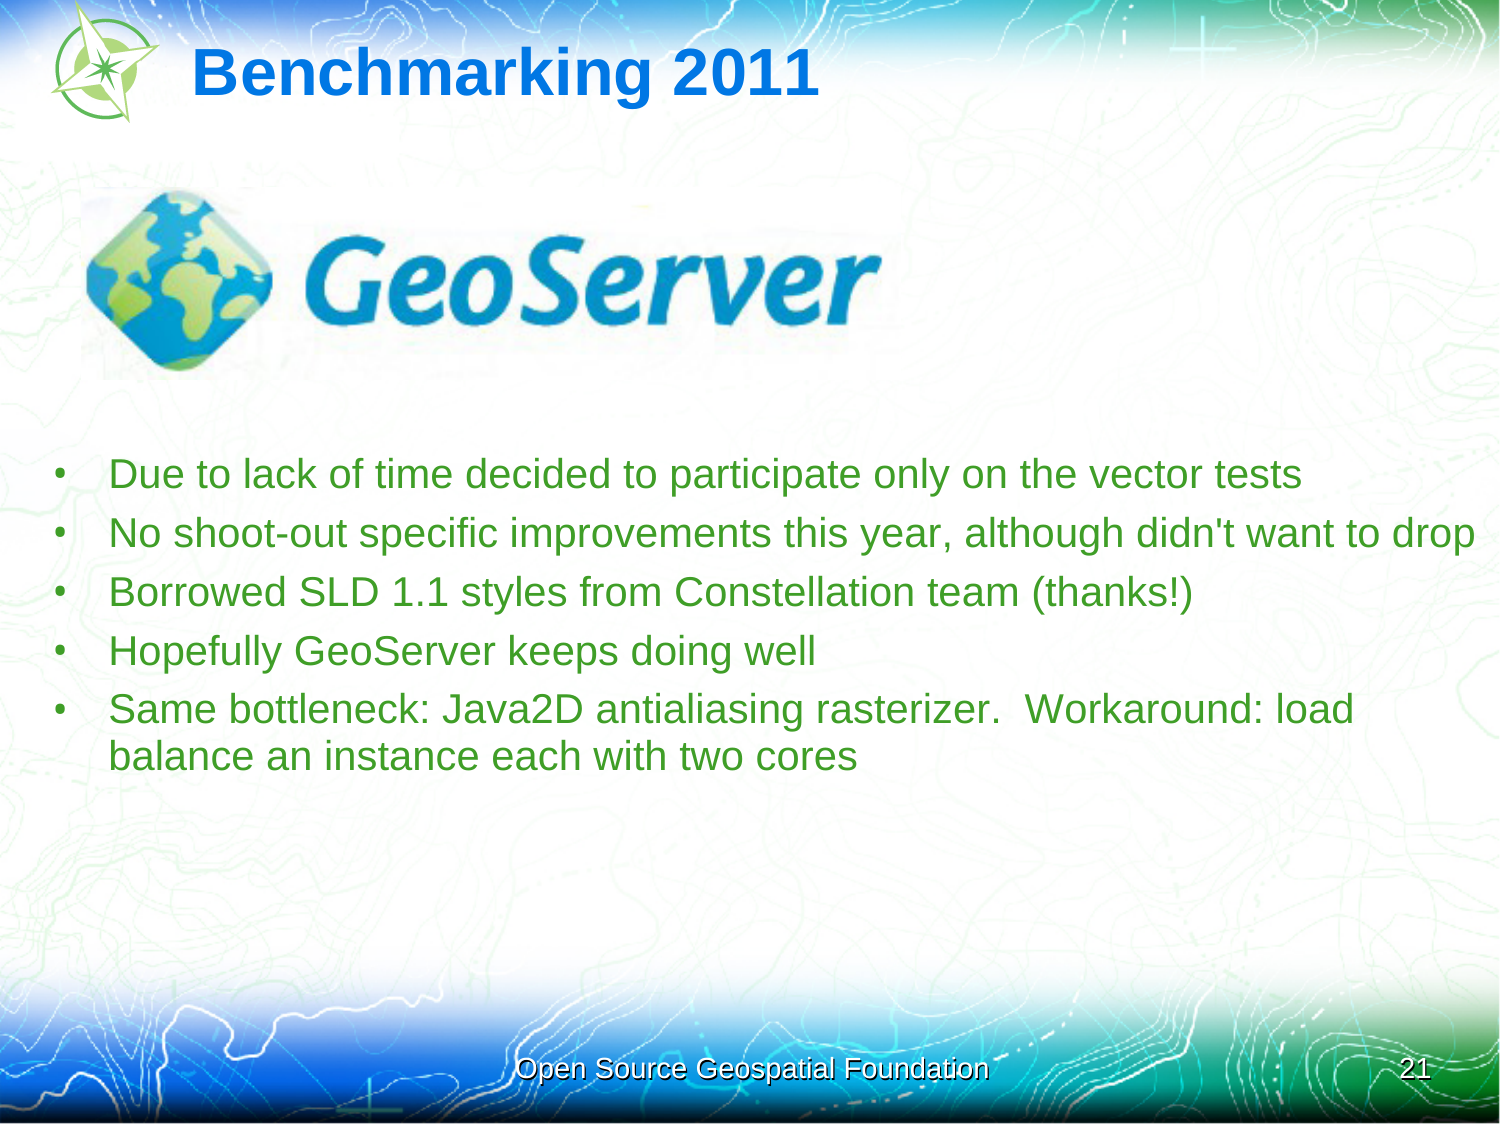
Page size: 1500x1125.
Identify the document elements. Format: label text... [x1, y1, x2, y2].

list Due to lack of time decided to participate only on the vector tests No shoot-out specific improvements this year, although didn't want to drop Borrowed SLD 1.1 styles from Constellation team (thanks!) Hopefully GeoServer keeps doing well Same bottleneck: Java2D antialiasing rasterizer. Workaround: load balance an instance each with two cores [37, 439, 1500, 1125]
picture [0, 0, 1500, 1125]
title Benchmarking 2011 [177, 20, 1477, 122]
